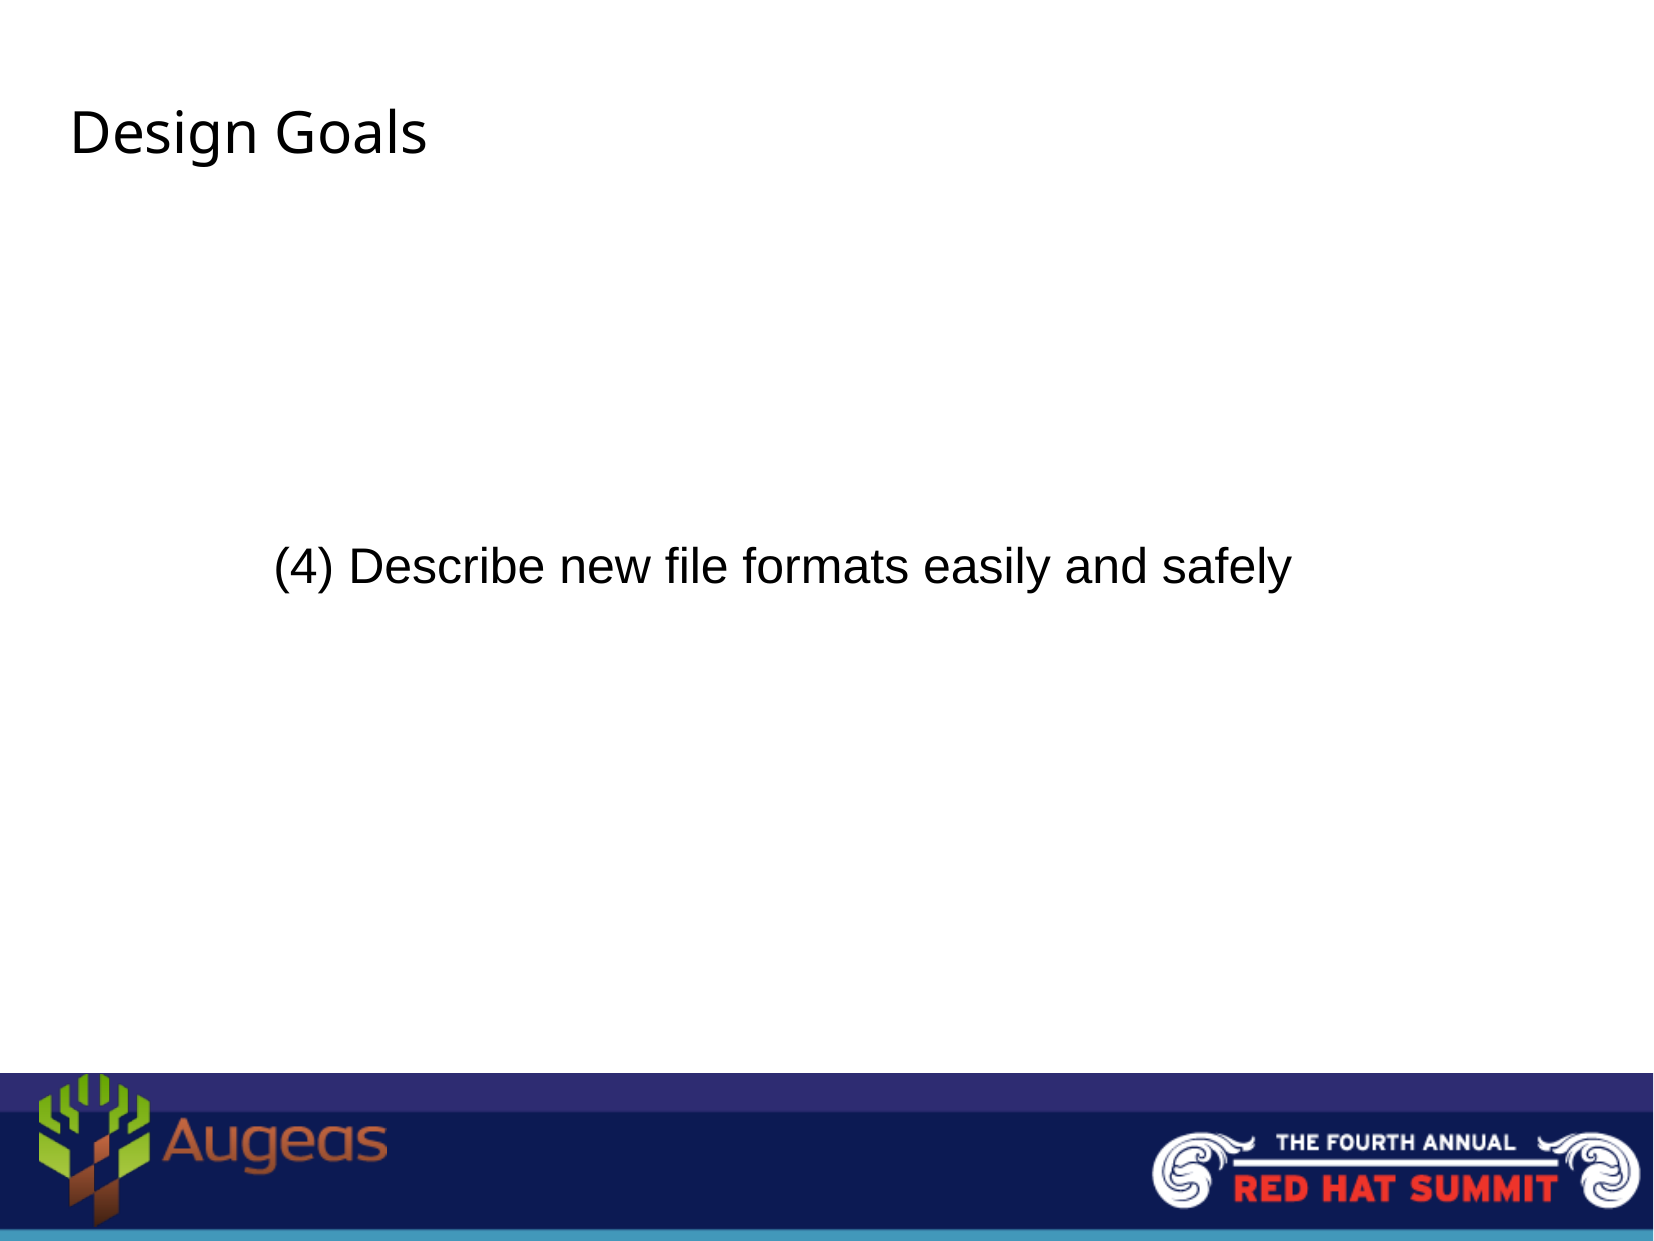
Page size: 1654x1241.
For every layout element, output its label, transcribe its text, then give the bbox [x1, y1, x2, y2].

picture [0, 1073, 1654, 1241]
title Design Goals [69, 71, 1501, 190]
list (4) Describe new file formats easily and safely [71, 180, 1495, 1089]
